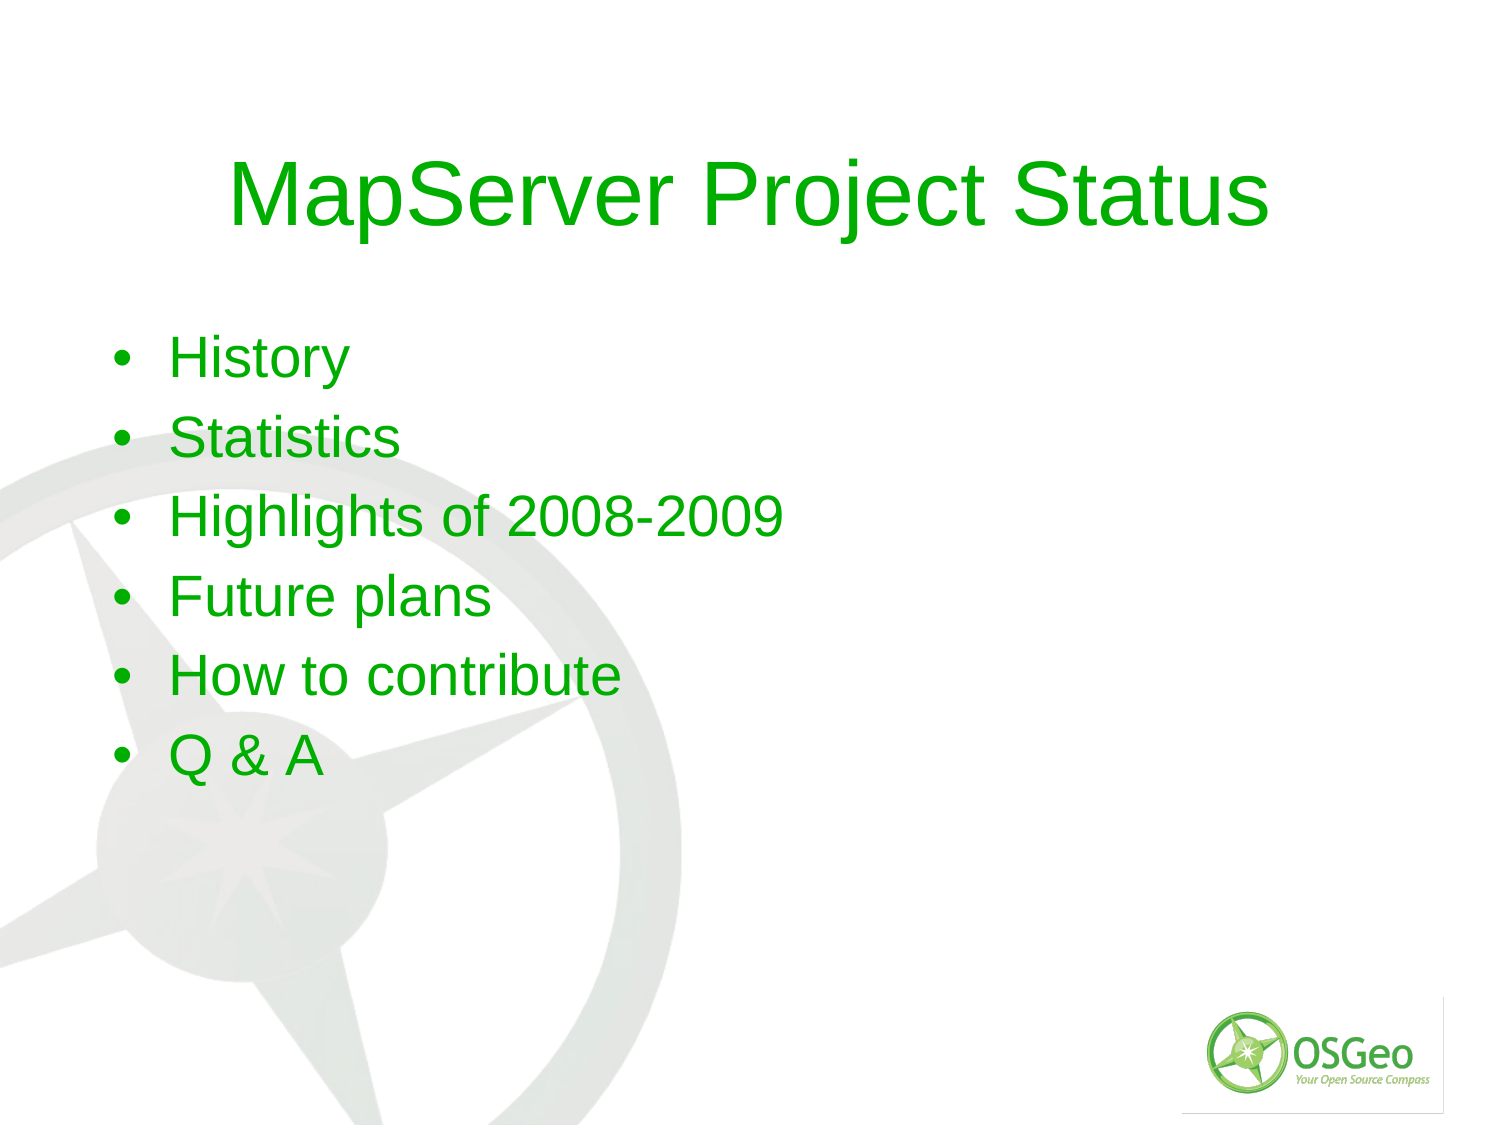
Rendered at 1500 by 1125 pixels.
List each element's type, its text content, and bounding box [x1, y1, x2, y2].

picture [1181, 996, 1444, 1114]
list History Statistics Highlights of 2008-2009 Future plans How to contribute Q & A [112, 324, 1388, 986]
picture [0, 413, 739, 1125]
title MapServer Project Status [112, 76, 1388, 312]
